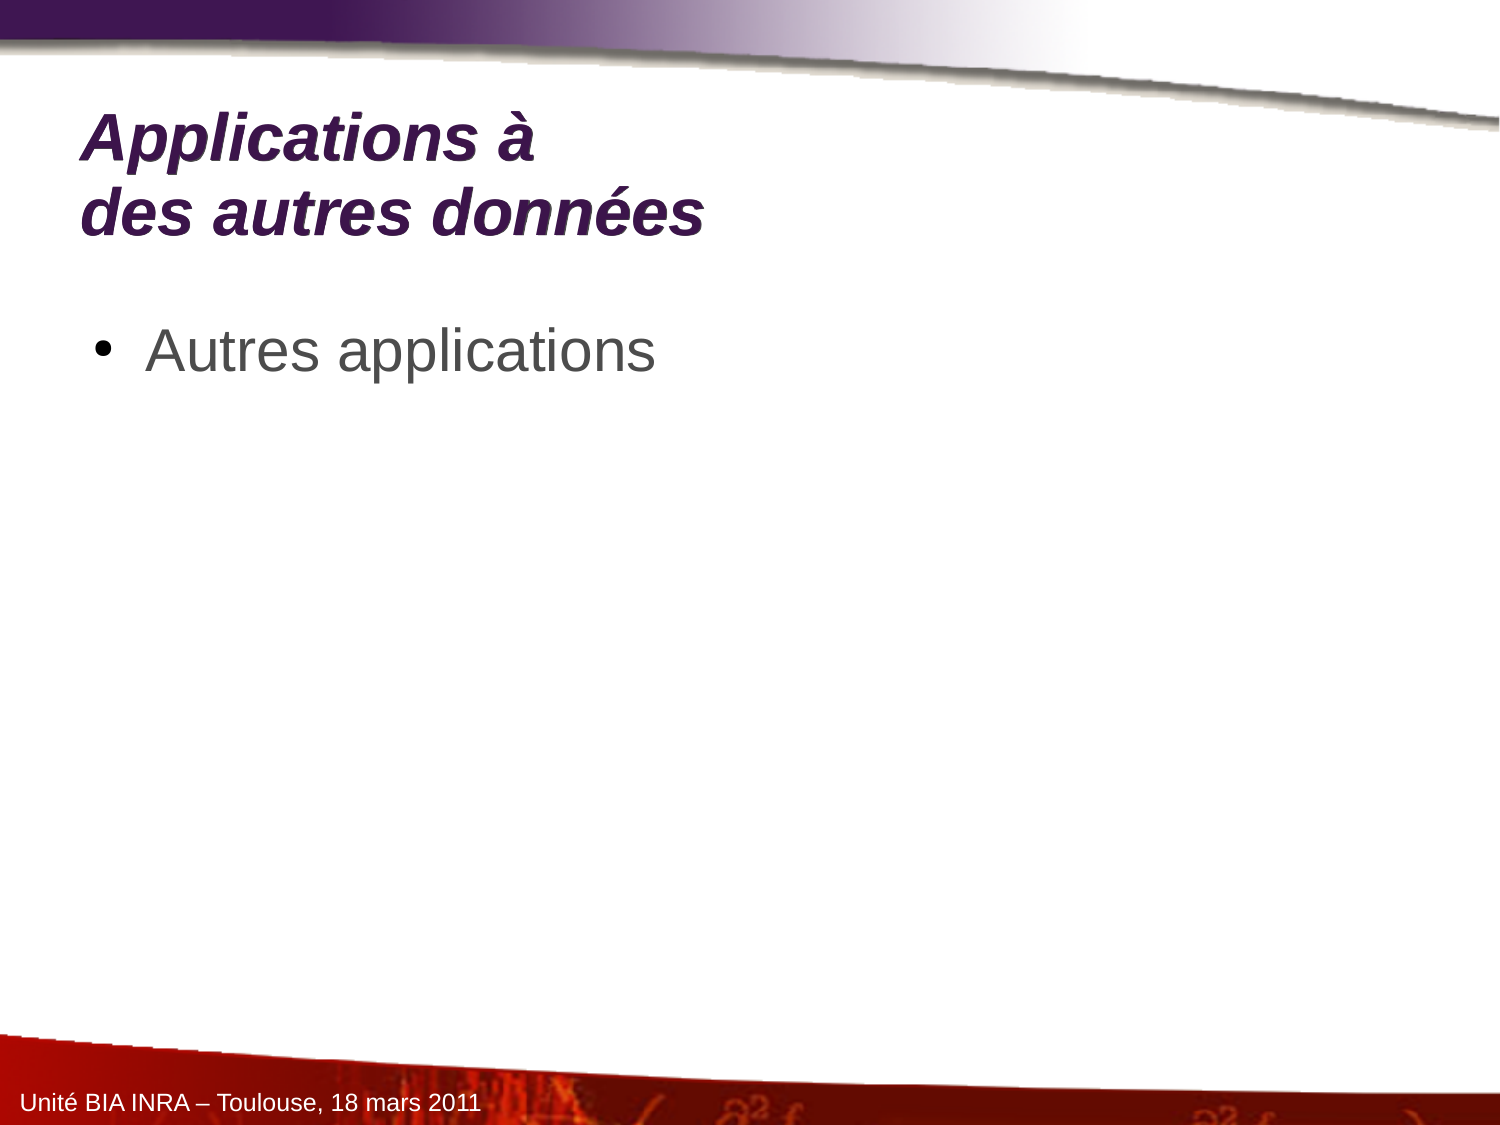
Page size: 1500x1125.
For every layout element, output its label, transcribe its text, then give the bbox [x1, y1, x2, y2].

picture [0, 0, 1500, 154]
list Autres applications [75, 316, 1425, 615]
title Applications à des autres données [80, 100, 987, 250]
picture [0, 1022, 1500, 1125]
